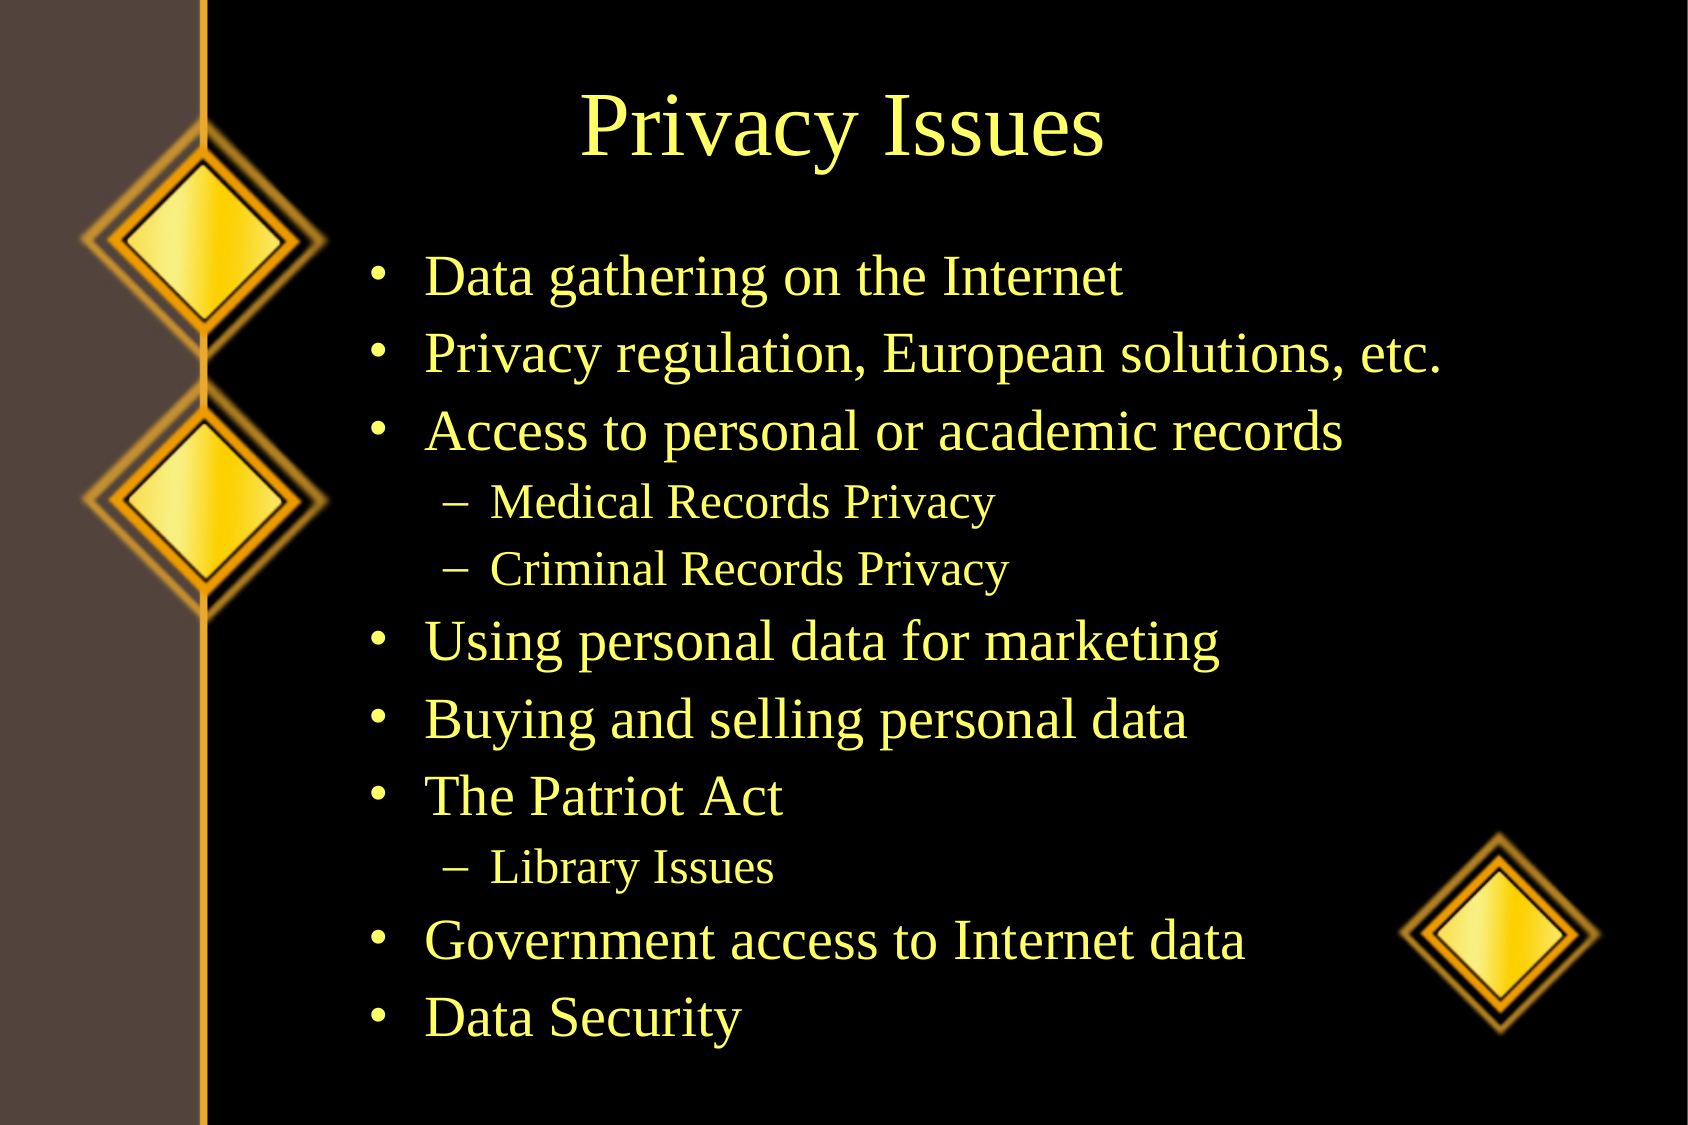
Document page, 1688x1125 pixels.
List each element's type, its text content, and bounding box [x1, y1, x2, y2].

picture [0, 0, 1688, 1125]
title Privacy Issues [126, 24, 1561, 213]
list Data gathering on the Internet Privacy regulation, European solutions, etc. Access to personal or academic records Medical Records Privacy Criminal Records Privacy Using personal data for marketing Buying and selling personal data The Patriot Act Library Issues Government access to Internet data Data Security [353, 237, 1688, 1125]
